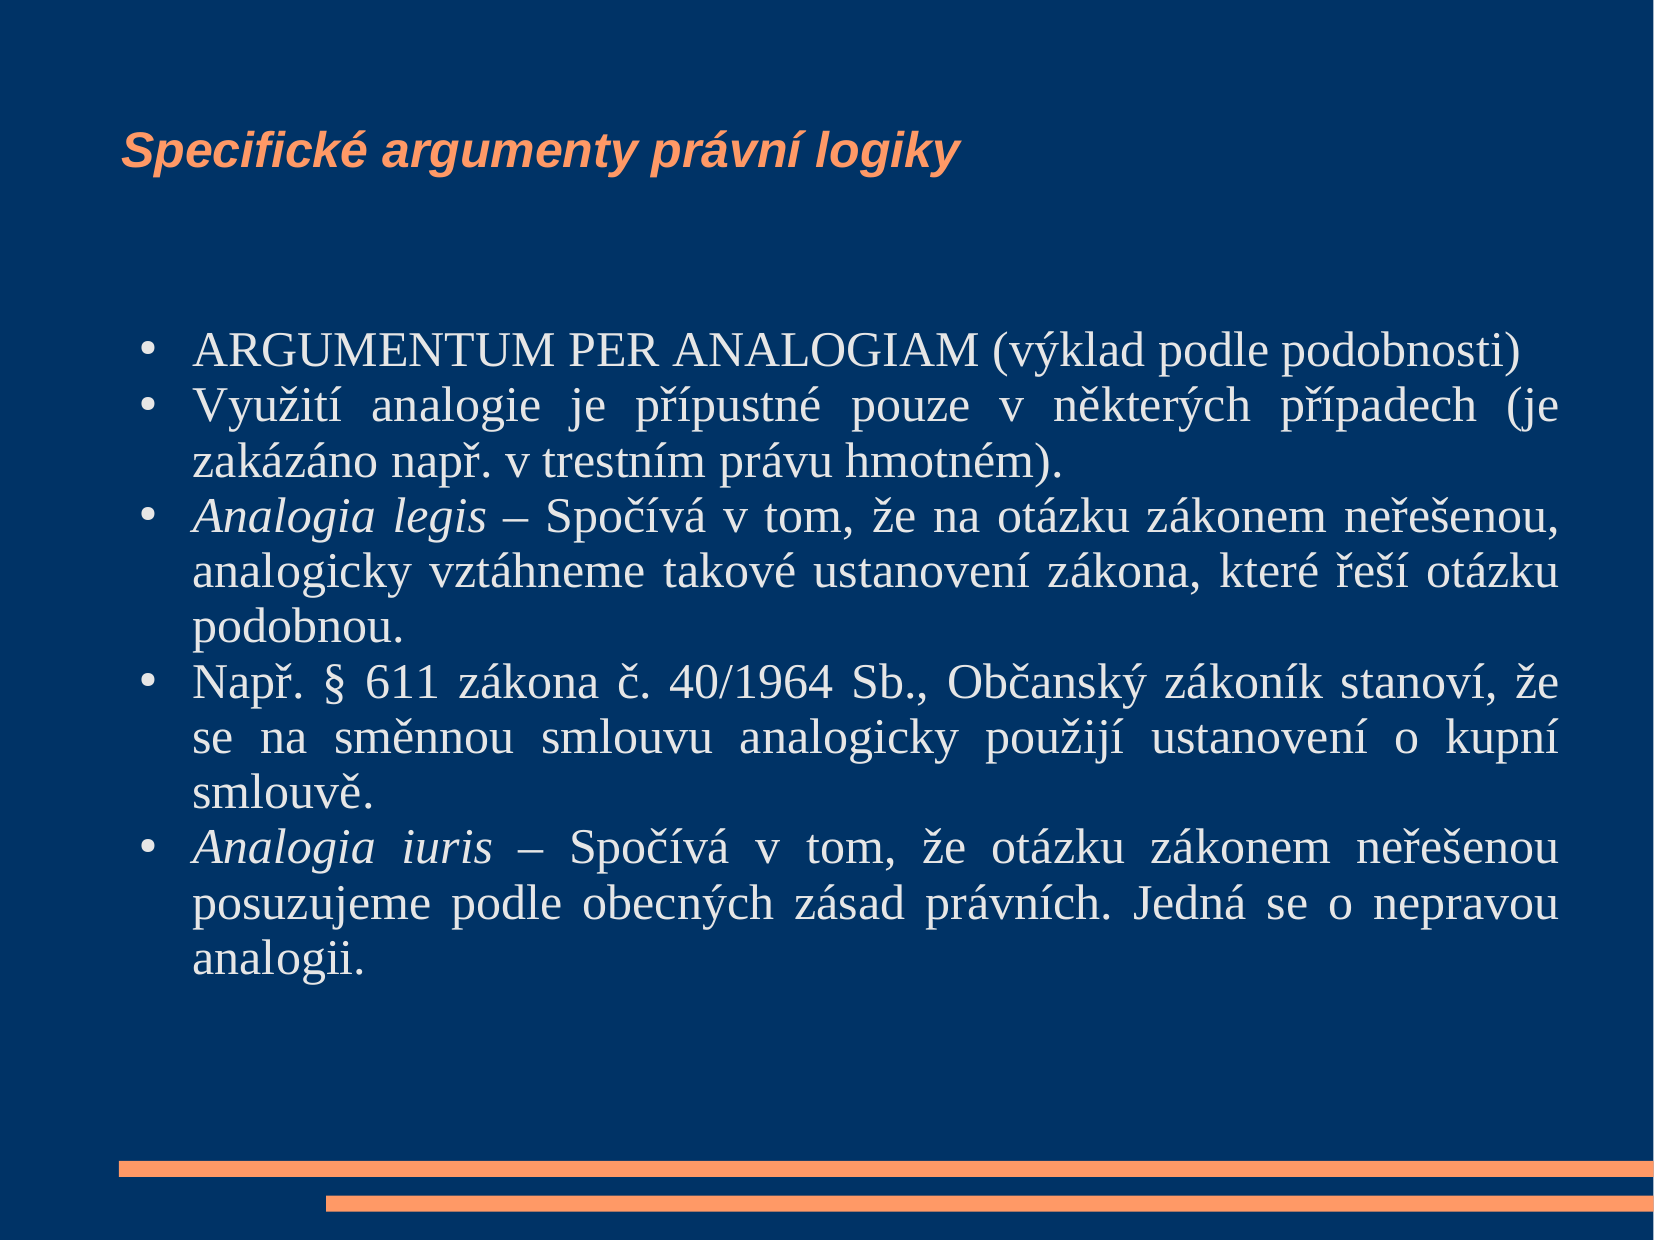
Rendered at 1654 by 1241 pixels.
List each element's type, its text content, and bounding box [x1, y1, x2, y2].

list ARGUMENTUM PER ANALOGIAM (výklad podle podobnosti) Využití analogie je přípustné pouze v některých případech (je zakázáno např. v trestním právu hmotném). Analogia legis – Spočívá v tom, že na otázku zákonem neřešenou, analogicky vztáhneme takové ustanovení zákona, které řeší otázku podobnou. Např. § 611 zákona č. 40/1964 Sb., Občanský zákoník stanoví, že se na směnnou smlouvu analogicky použijí ustanovení o kupní smlouvě. Analogia iuris – Spočívá v tom, že otázku zákonem neřešenou posuzujeme podle obecných zásad právních. Jedná se o nepravou analogii. [121, 322, 1561, 1132]
title Specifické argumenty právní logiky [121, 46, 1534, 254]
